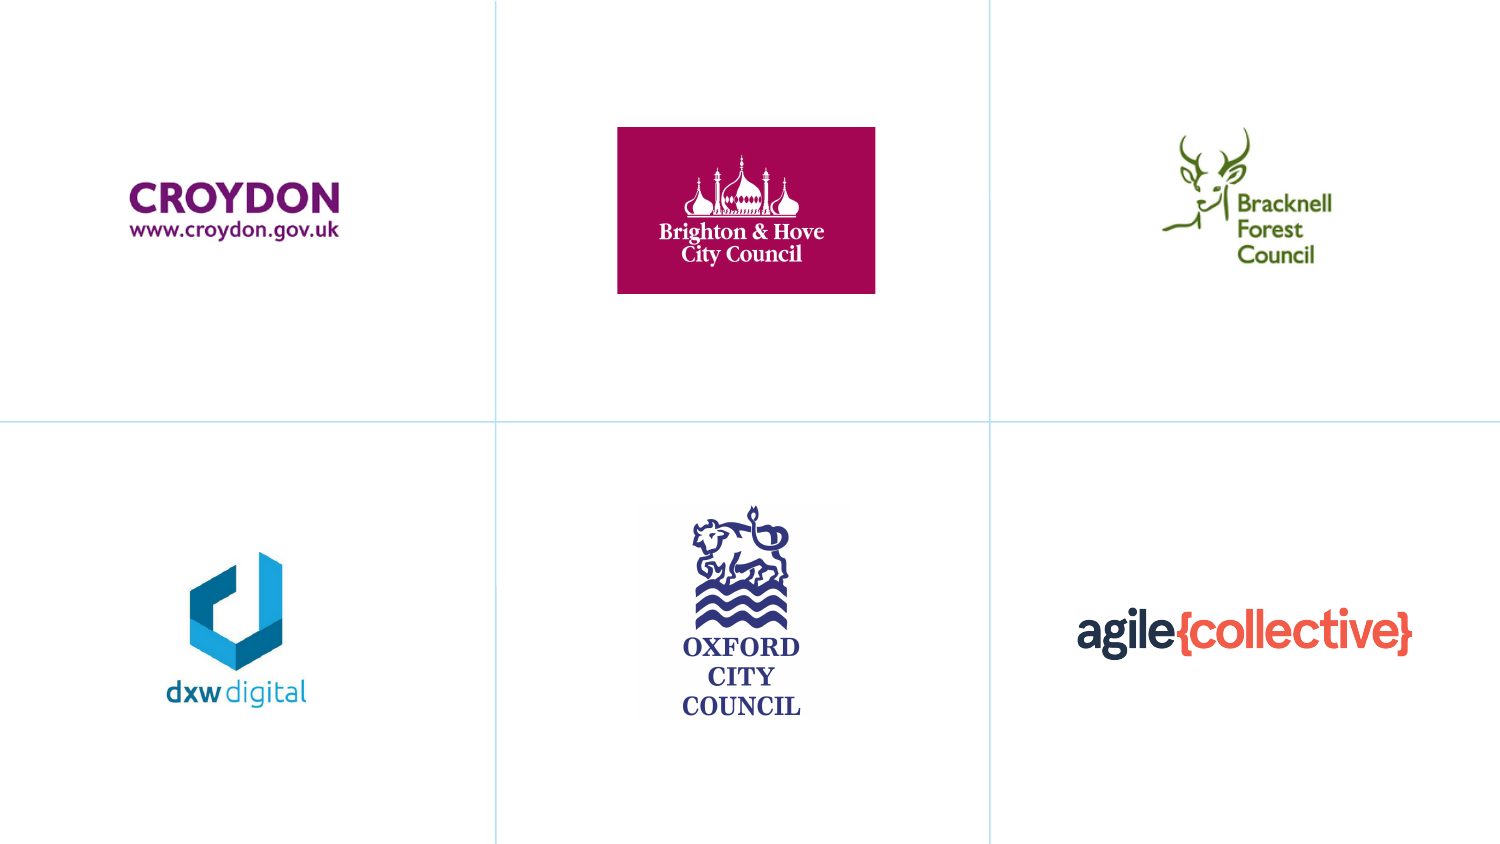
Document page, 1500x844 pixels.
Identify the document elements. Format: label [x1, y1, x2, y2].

picture [121, 524, 341, 744]
picture [1077, 607, 1413, 661]
picture [1130, 84, 1360, 314]
picture [617, 127, 876, 294]
picture [112, 149, 358, 272]
picture [635, 504, 850, 719]
